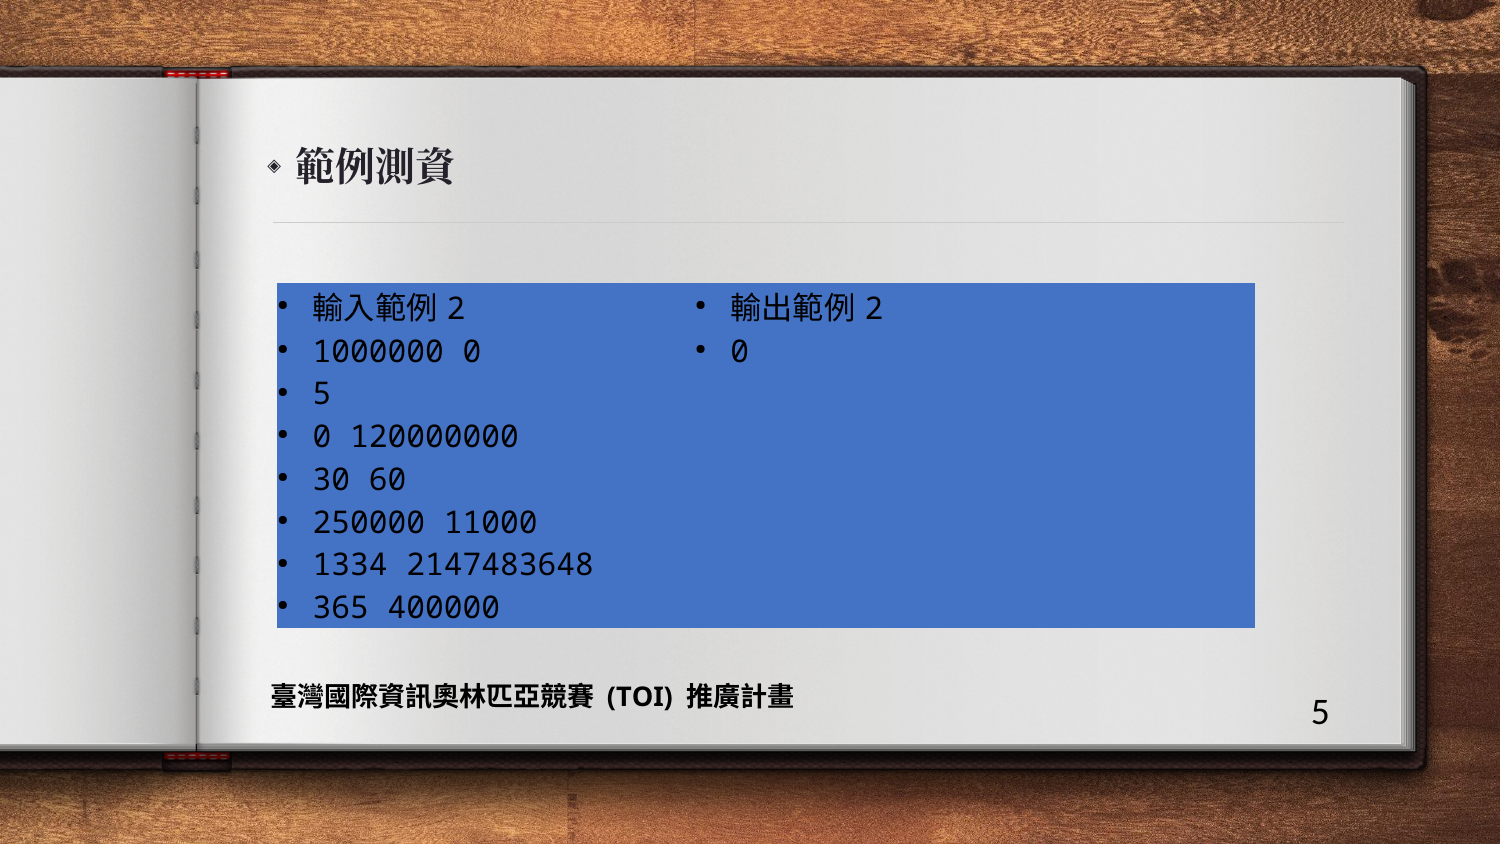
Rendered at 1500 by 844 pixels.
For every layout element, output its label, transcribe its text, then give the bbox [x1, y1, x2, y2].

text_box [1295, 672, 1386, 737]
table_header 輸出範例2 0 [695, 283, 1255, 628]
list 範例測資 [252, 126, 1194, 205]
table_header 輸入範例2 1000000 0 5 0 120000000 30 60 250000 11000 1334 2147483648 365 400000 [277, 283, 695, 628]
